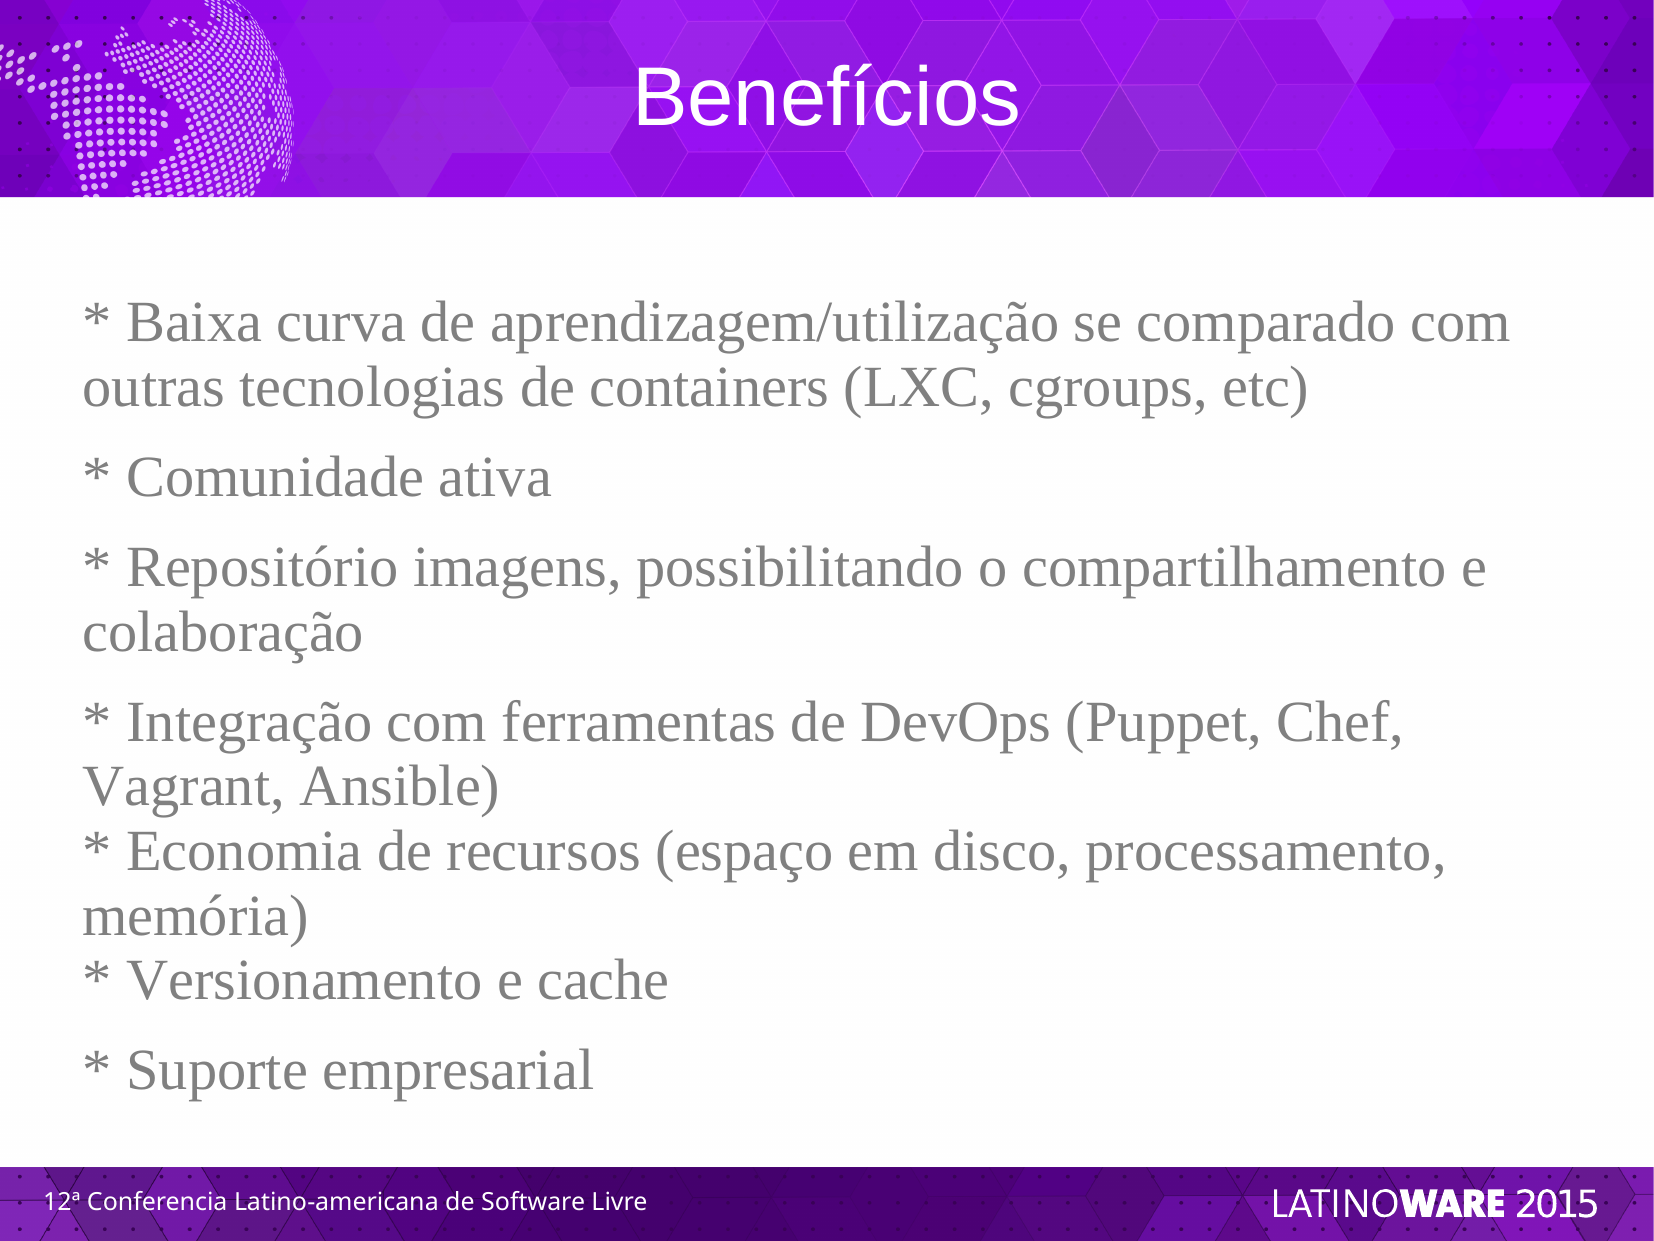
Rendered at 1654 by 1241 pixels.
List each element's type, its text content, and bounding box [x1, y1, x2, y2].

picture [0, 0, 1654, 1241]
text_box 12ª Conferencia Latino-americana de Software Livre [28, 1176, 1127, 1234]
text_box Benefícios [183, 43, 1471, 152]
text_box * Baixa curva de aprendizagem/utilização se comparado com outras tecnologias de containers (LXC, cgroups, etc) * Comunidade ativa * Repositório imagens, possibilitando o compartilhamento e colaboração * Integração com ferramentas de DevOps (Puppet, Chef, Vagrant, Ansible) * Economia de recursos (espaço em disco, processamento, memória) * Versionamento e cache * Suporte empresarial [82, 289, 1571, 1112]
